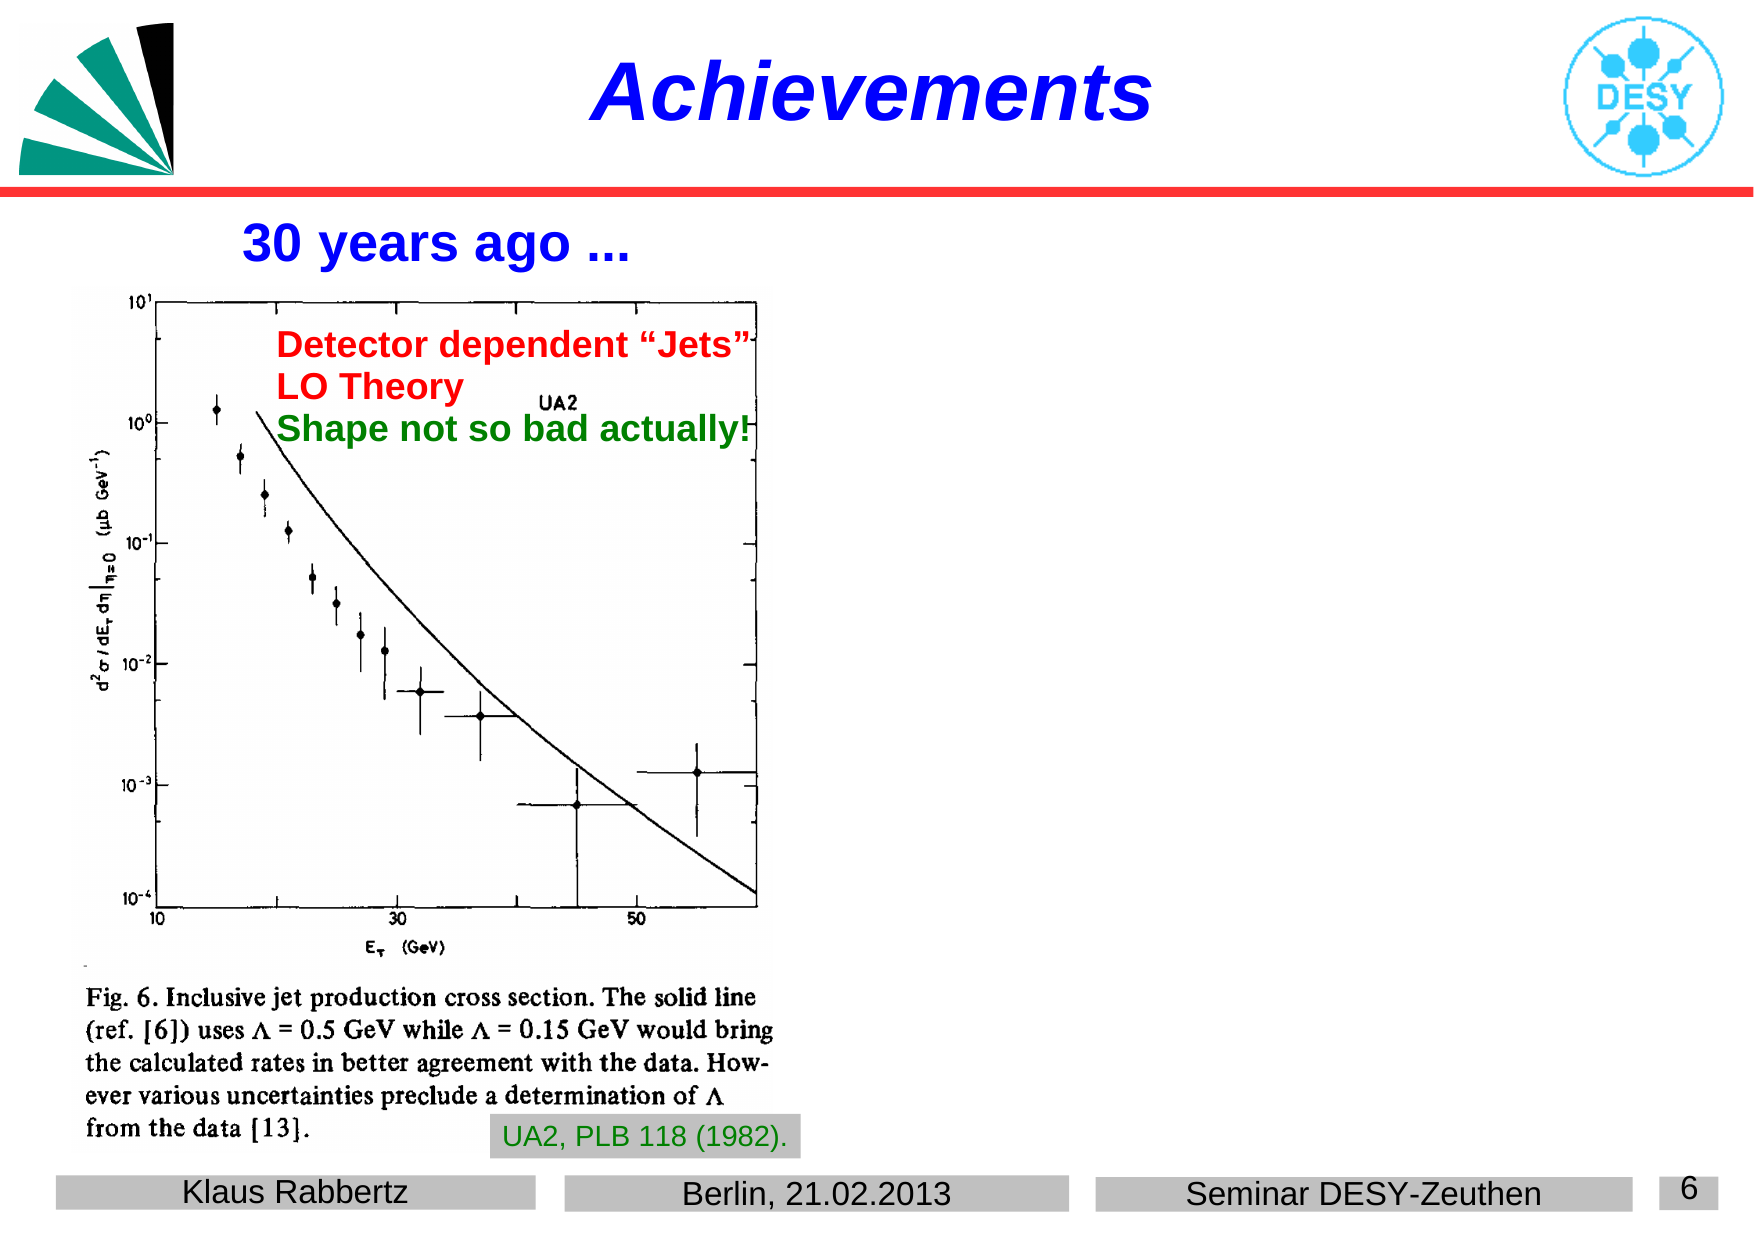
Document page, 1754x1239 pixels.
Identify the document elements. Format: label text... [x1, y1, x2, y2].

title Achievements [220, 0, 1525, 184]
text_box UA2, PLB 118 (1982). [490, 1113, 801, 1159]
picture [1559, 12, 1729, 182]
text_box 30 years ago ... [230, 206, 644, 279]
text_box Detector dependent “Jets” LO Theory Shape not so bad actually! [264, 317, 764, 456]
picture [19, 23, 174, 177]
picture [71, 286, 773, 1153]
